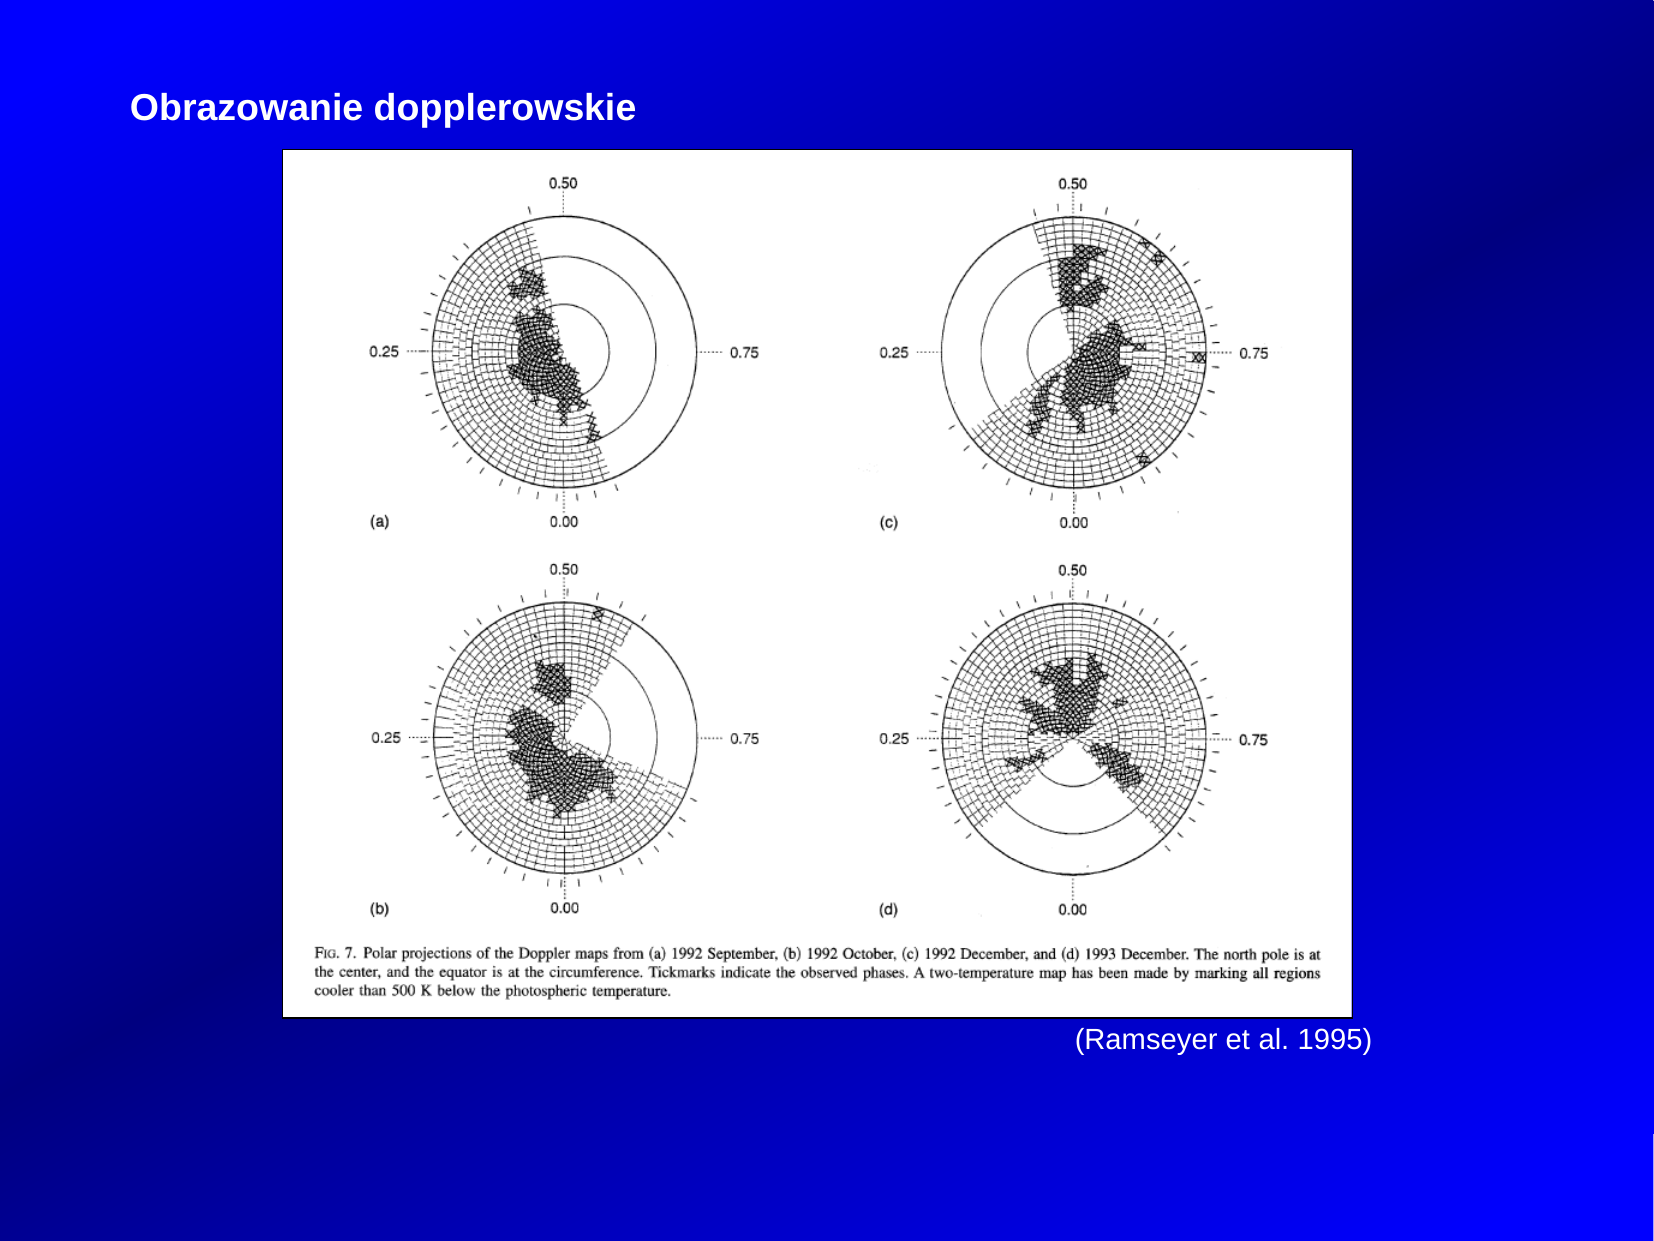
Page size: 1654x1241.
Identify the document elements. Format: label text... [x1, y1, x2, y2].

text_box (Ramseyer et al. 1995) [1049, 1012, 1388, 1063]
picture [283, 150, 1352, 1018]
text_box Obrazowanie dopplerowskie [102, 75, 652, 136]
